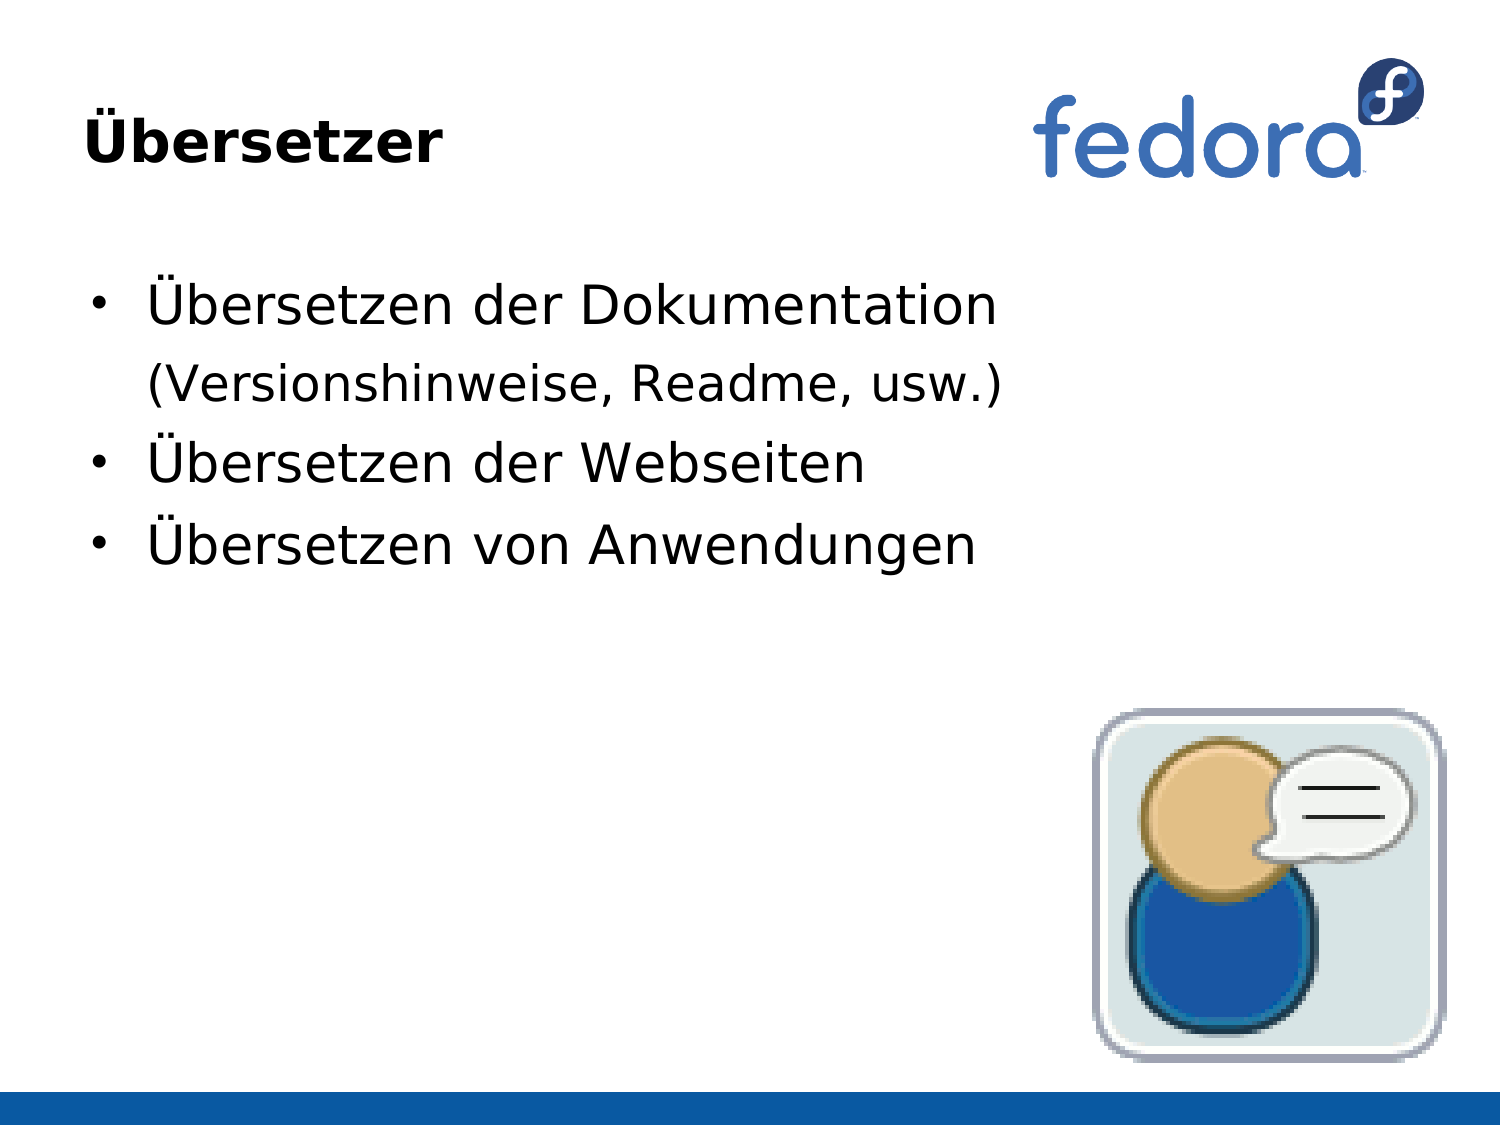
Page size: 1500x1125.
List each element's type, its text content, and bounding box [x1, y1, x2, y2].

picture [1092, 708, 1447, 1063]
list Übersetzen der Dokumentation (Versionshinweise, Readme, usw.) Übersetzen der Webseiten Übersetzen von Anwendungen [75, 262, 1425, 1006]
title Übersetzer [67, 35, 1034, 244]
picture [1034, 58, 1424, 178]
picture [0, 1092, 1500, 1125]
